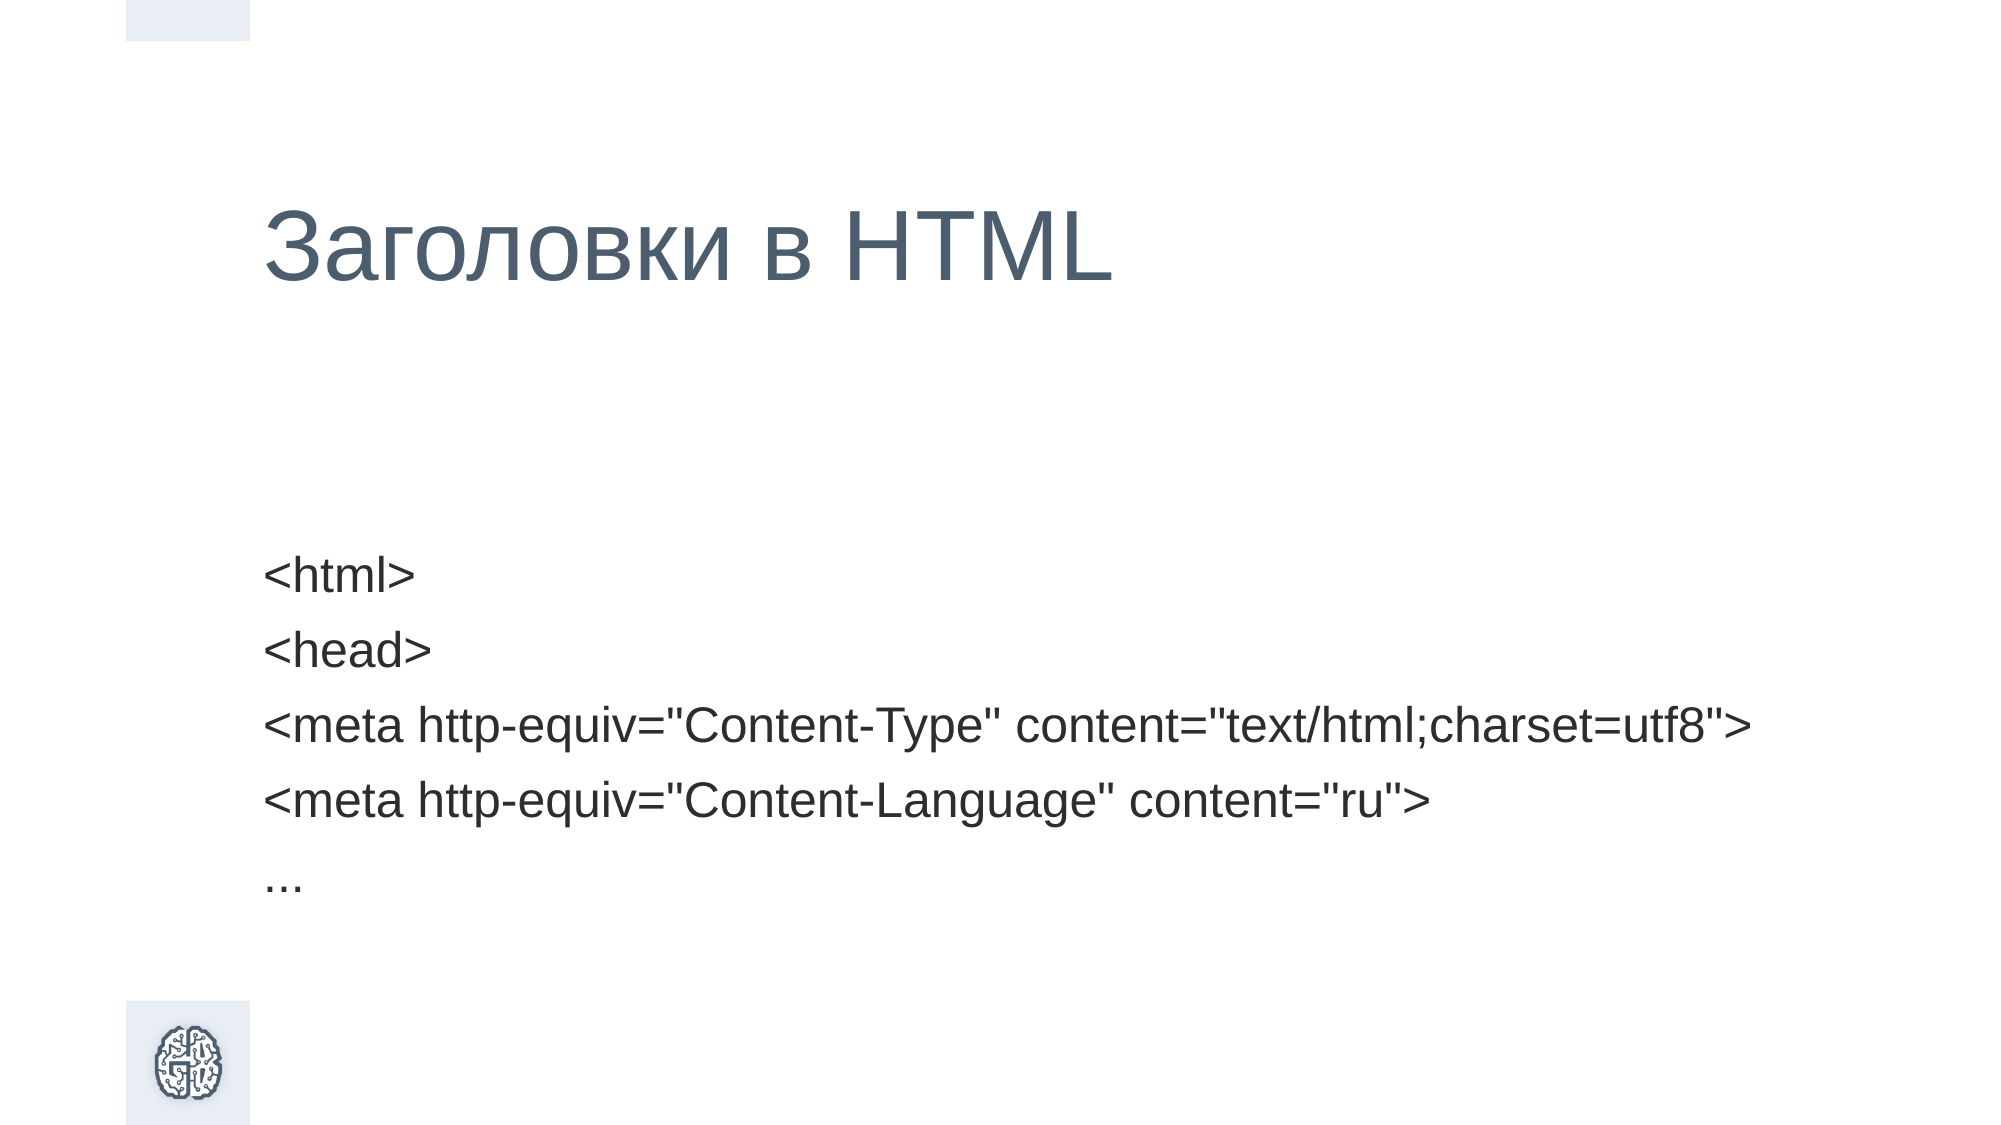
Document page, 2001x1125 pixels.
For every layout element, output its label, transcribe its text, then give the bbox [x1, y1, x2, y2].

list <html> <head> <meta http-equiv="Content-Type" content="text/html;charset=utf8"> <meta http-equiv="Content-Language" content="ru"> ... [248, 431, 1863, 941]
title Заголовки в HTML [248, 124, 1752, 372]
picture [144, 1016, 232, 1110]
